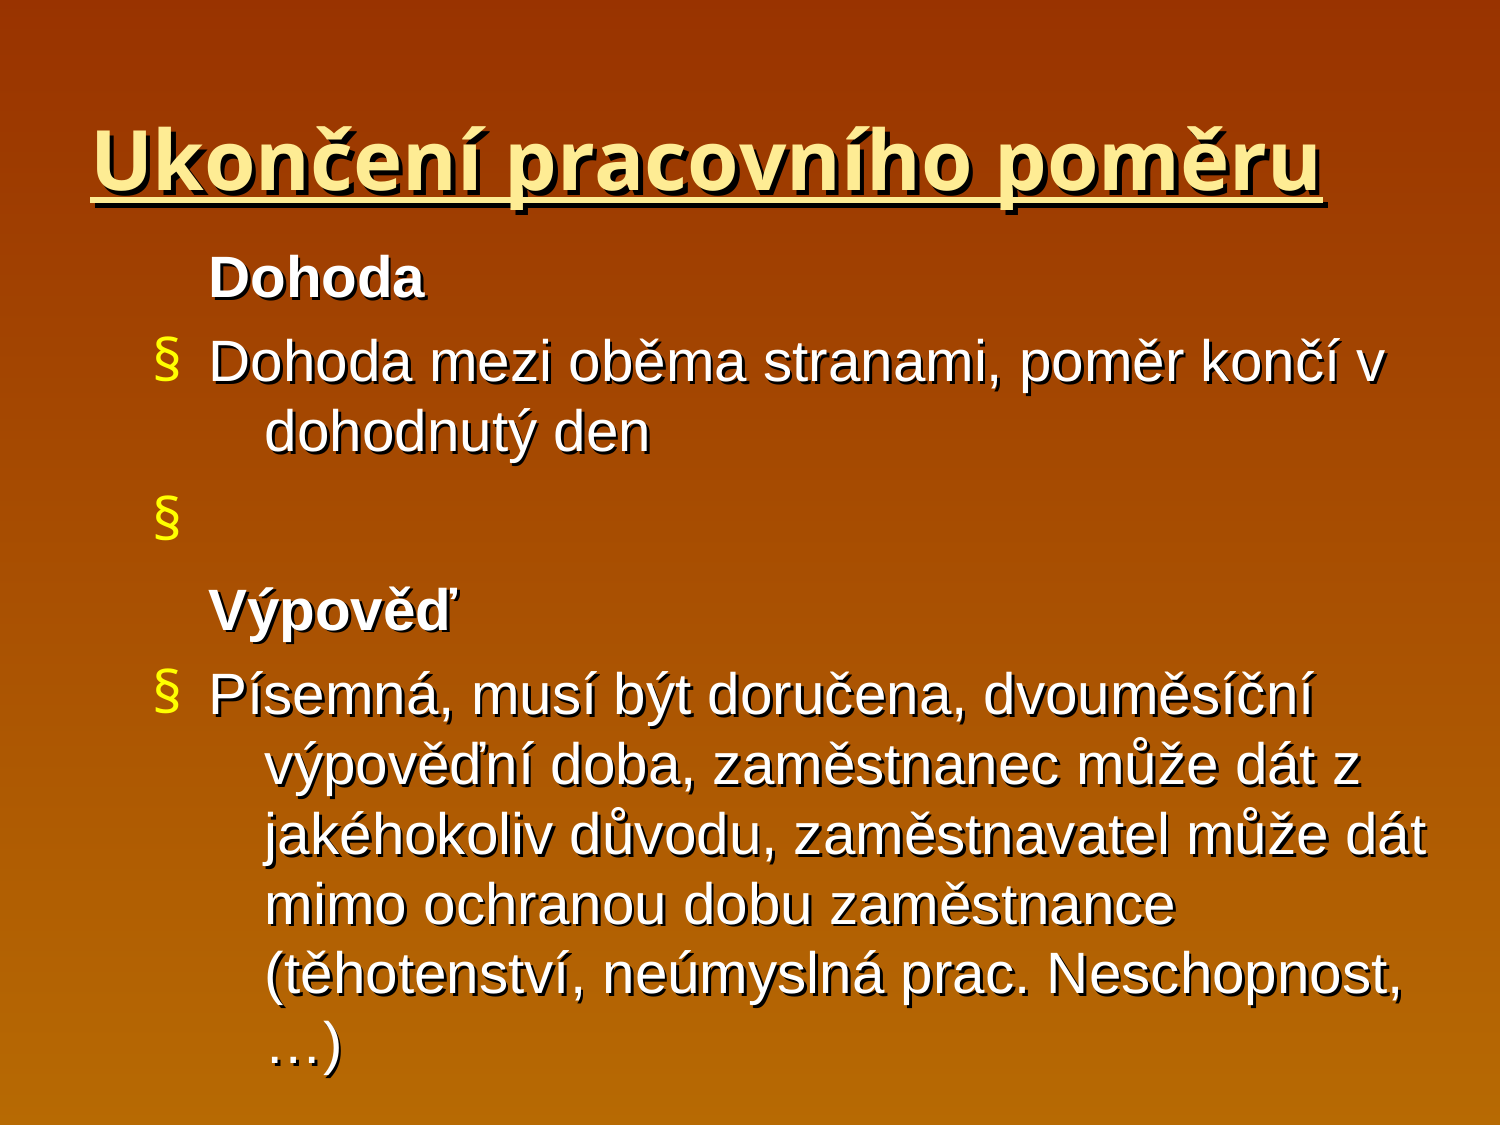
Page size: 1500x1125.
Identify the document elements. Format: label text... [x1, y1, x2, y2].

title Ukončení pracovního poměru [75, 40, 1451, 276]
list Dohoda Dohoda mezi oběma stranami, poměr končí v dohodnutý den Výpověď Písemná, musí být doručena, dvouměsíční výpověďní doba, zaměstnanec může dát z jakéhokoliv důvodu, zaměstnavatel může dát mimo ochranou dobu zaměstnance (těhotenství, neúmyslná prac. Neschopnost,…) [137, 231, 1452, 1125]
